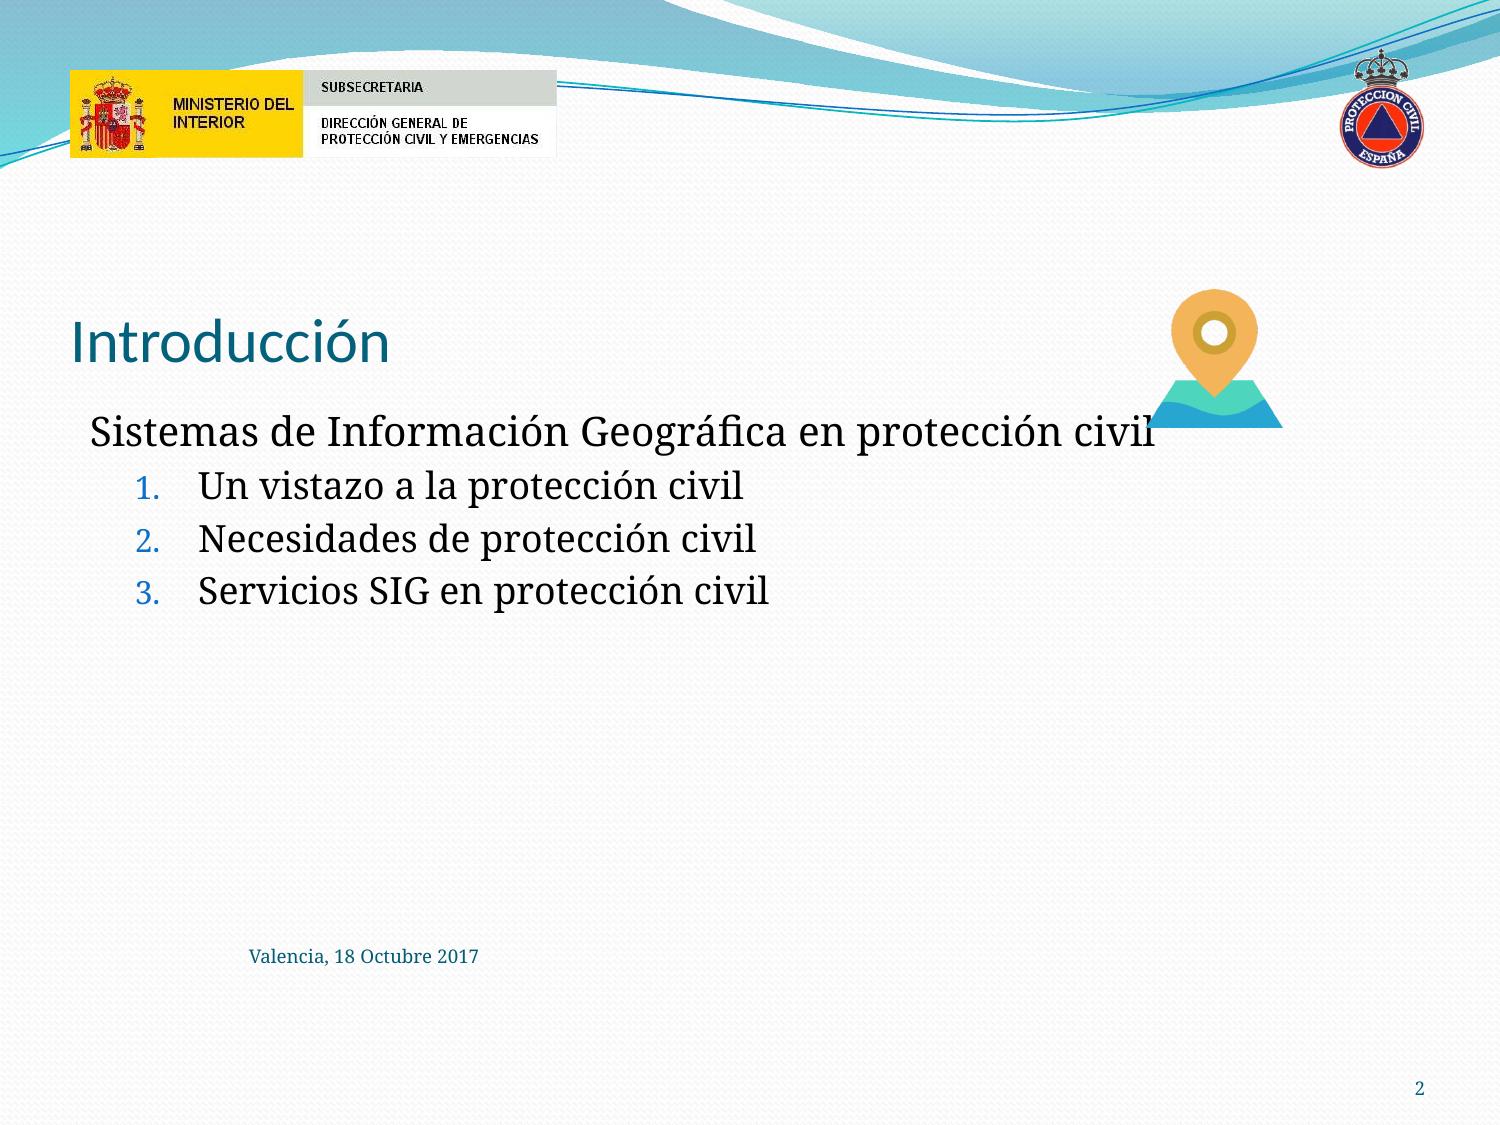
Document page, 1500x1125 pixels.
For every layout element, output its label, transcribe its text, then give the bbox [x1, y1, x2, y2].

list Sistemas de Información Geográfica en protección civil Un vistazo a la protección civil Necesidades de protección civil Servicios SIG en protección civil [75, 398, 1425, 1038]
title Introducción [70, 187, 1421, 375]
slide_number <number> [1299, 1042, 1425, 1103]
slide_number Valencia, 18 Octubre 2017 [249, 922, 507, 968]
picture [0, 0, 1500, 1125]
picture [24, 147, 50, 156]
